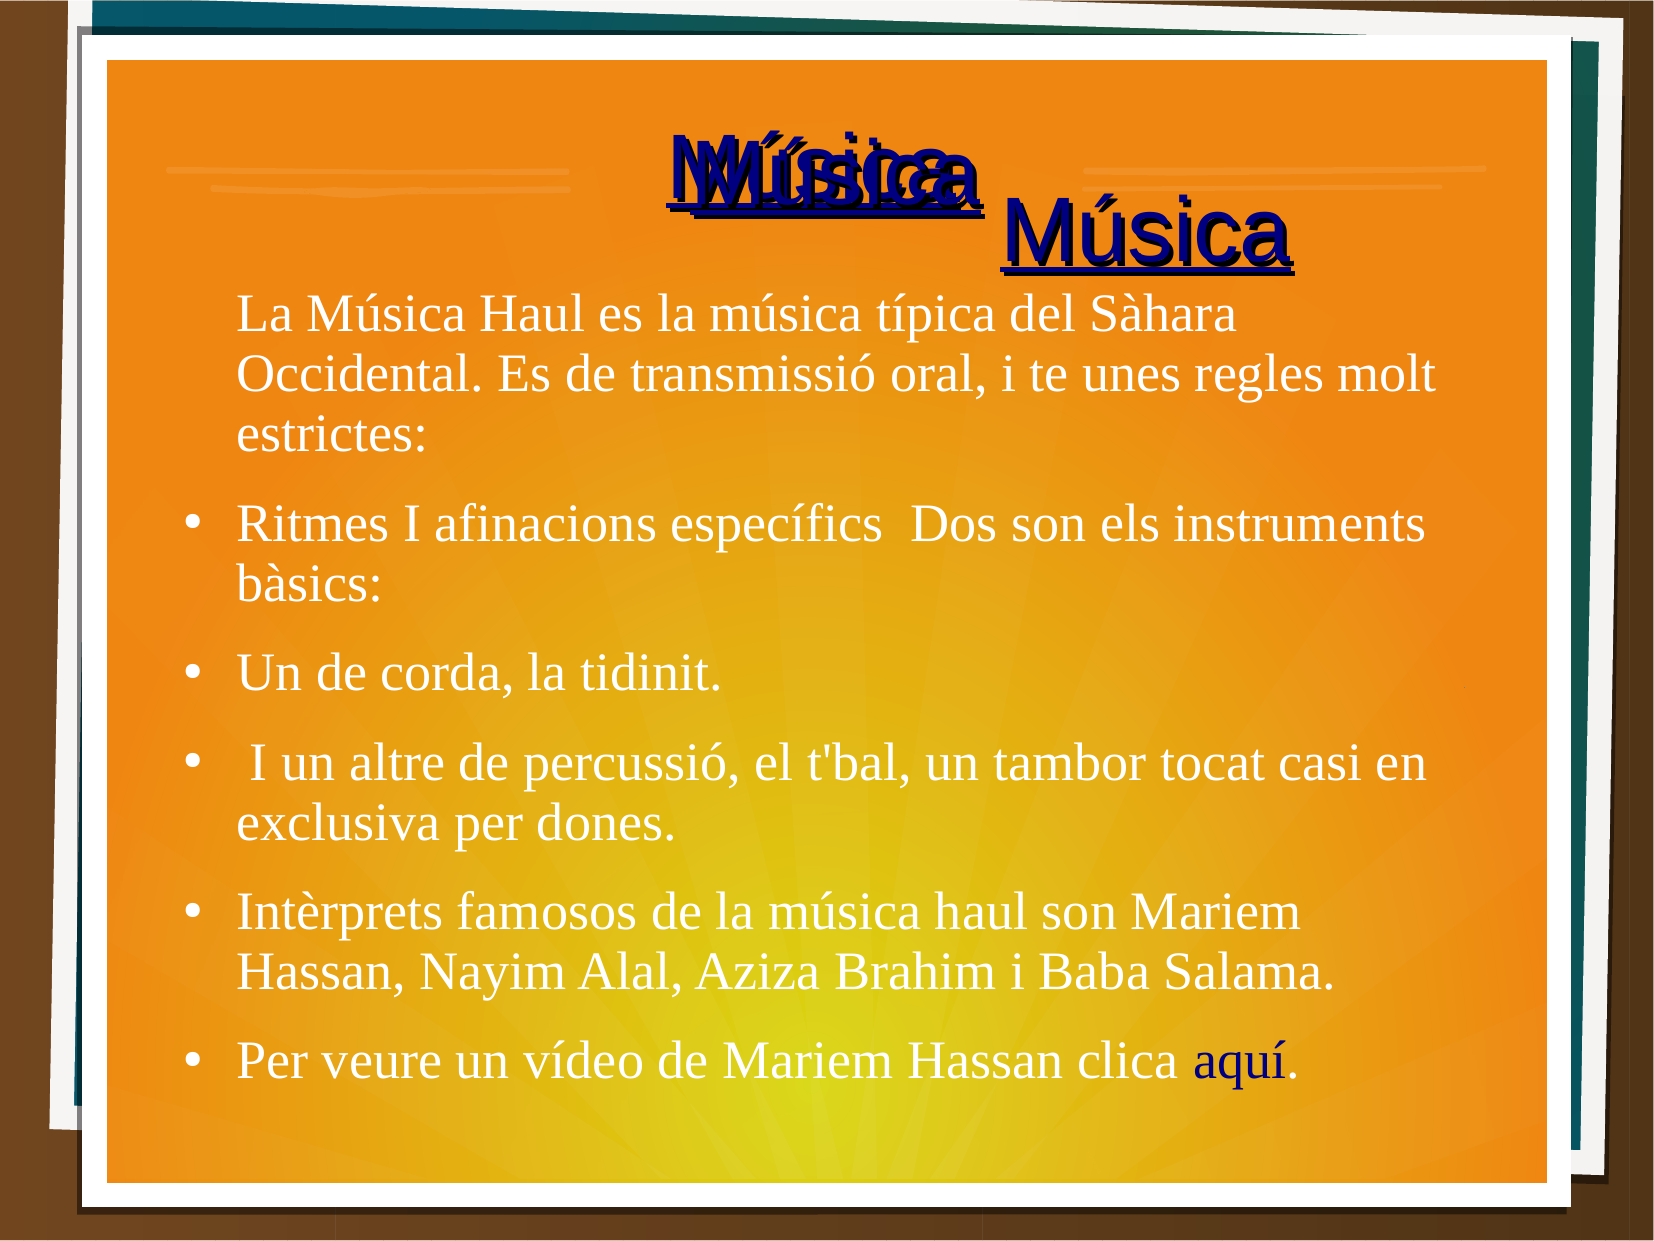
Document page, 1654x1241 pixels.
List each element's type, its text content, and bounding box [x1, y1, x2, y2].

text_box Música [651, 115, 973, 218]
text_box Música [675, 121, 996, 225]
title Música [885, 141, 1406, 283]
list La Música Haul es la música típica del Sàhara Occidental. Es de transmissió oral, i te unes regles molt estrictes: Ritmes I afinacions específics Dos son els instruments bàsics: Un de corda, la tidinit. I un altre de percussió, el t'bal, un tambor tocat casi en exclusiva per dones. Intèrprets famosos de la música haul son Mariem Hassan, Nayim Alal, Aziza Brahim i Baba Salama. Per veure un vídeo de Mariem Hassan clica aquí. [165, 283, 1465, 1091]
